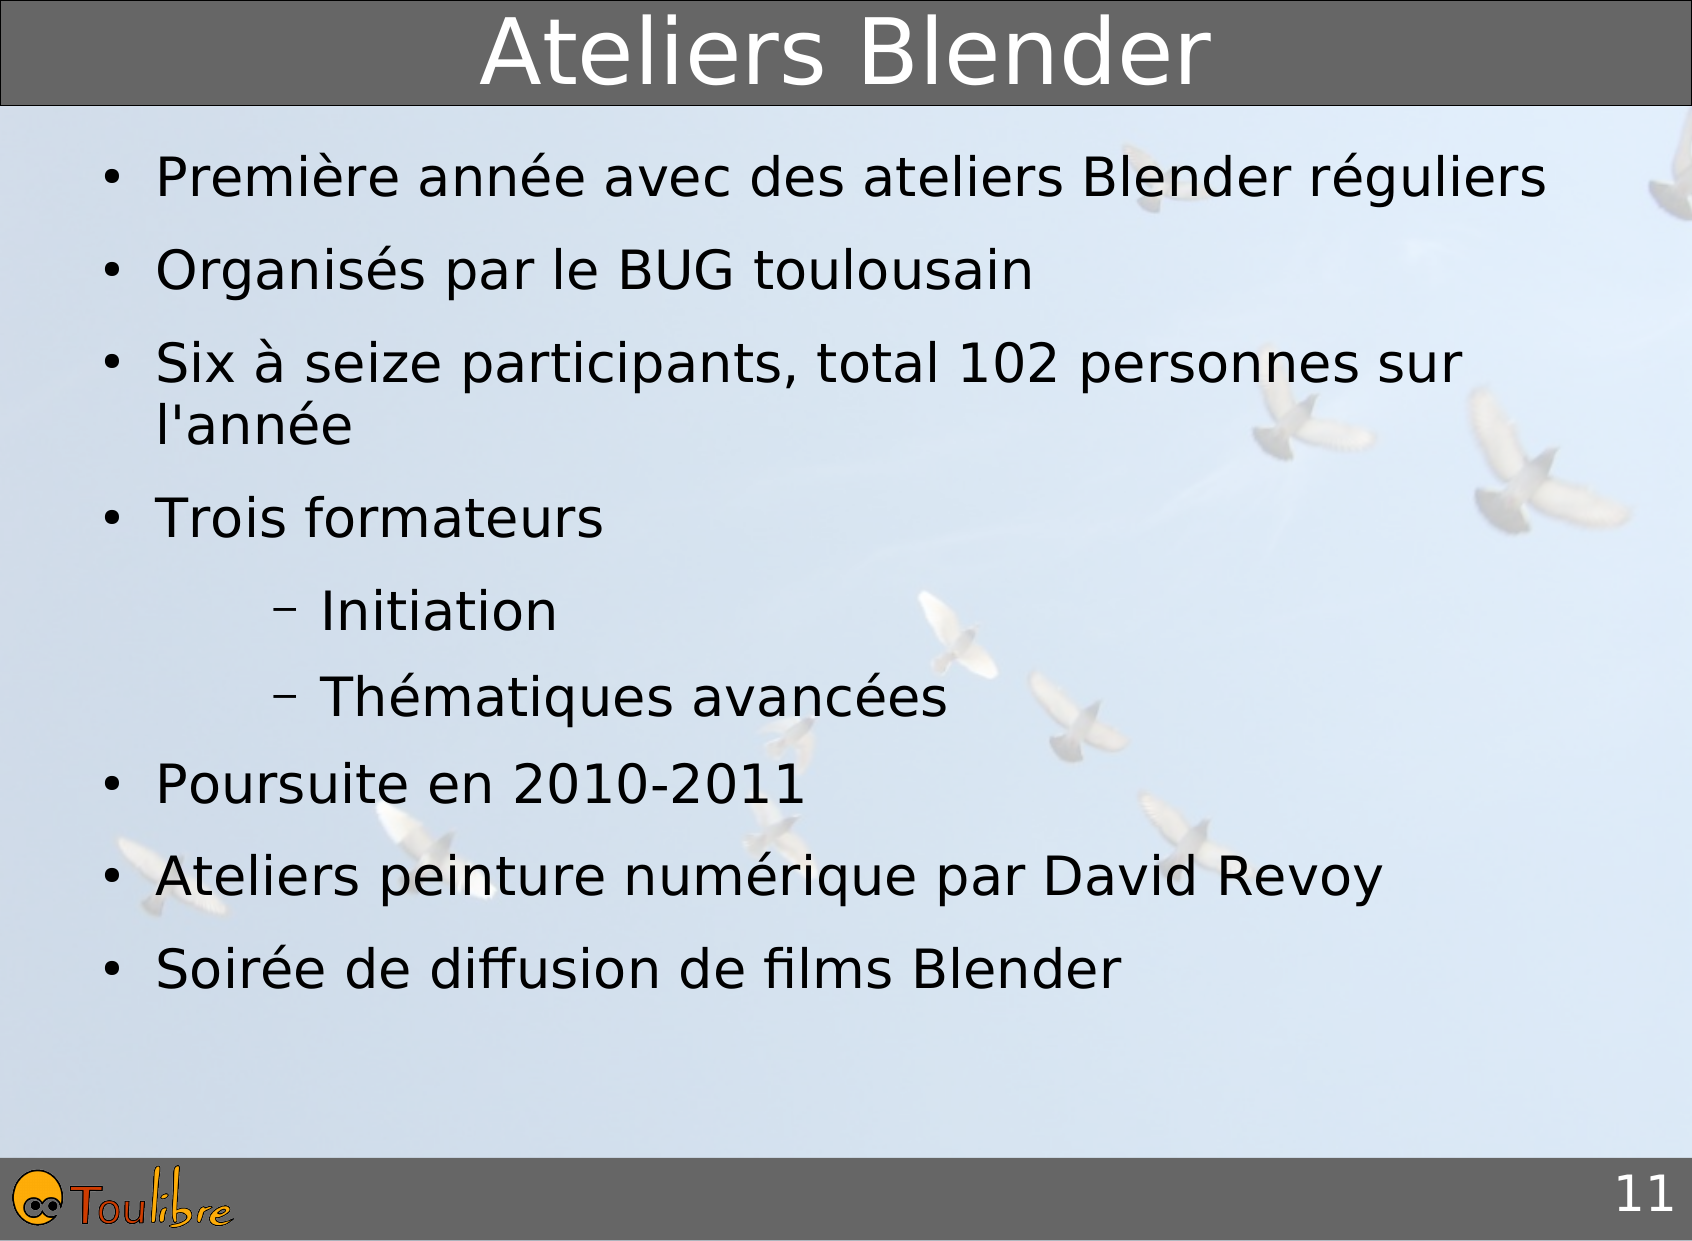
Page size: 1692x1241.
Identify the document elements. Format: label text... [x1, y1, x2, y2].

picture [12, 1165, 234, 1228]
title Ateliers Blender [0, 0, 1692, 107]
list Première année avec des ateliers Blender réguliers Organisés par le BUG toulousain Six à seize participants, total 102 personnes sur l'année Trois formateurs Initiation Thématiques avancées Poursuite en 2010-2011 Ateliers peinture numérique par David Revoy Soirée de diffusion de films Blender [84, 146, 1608, 1109]
